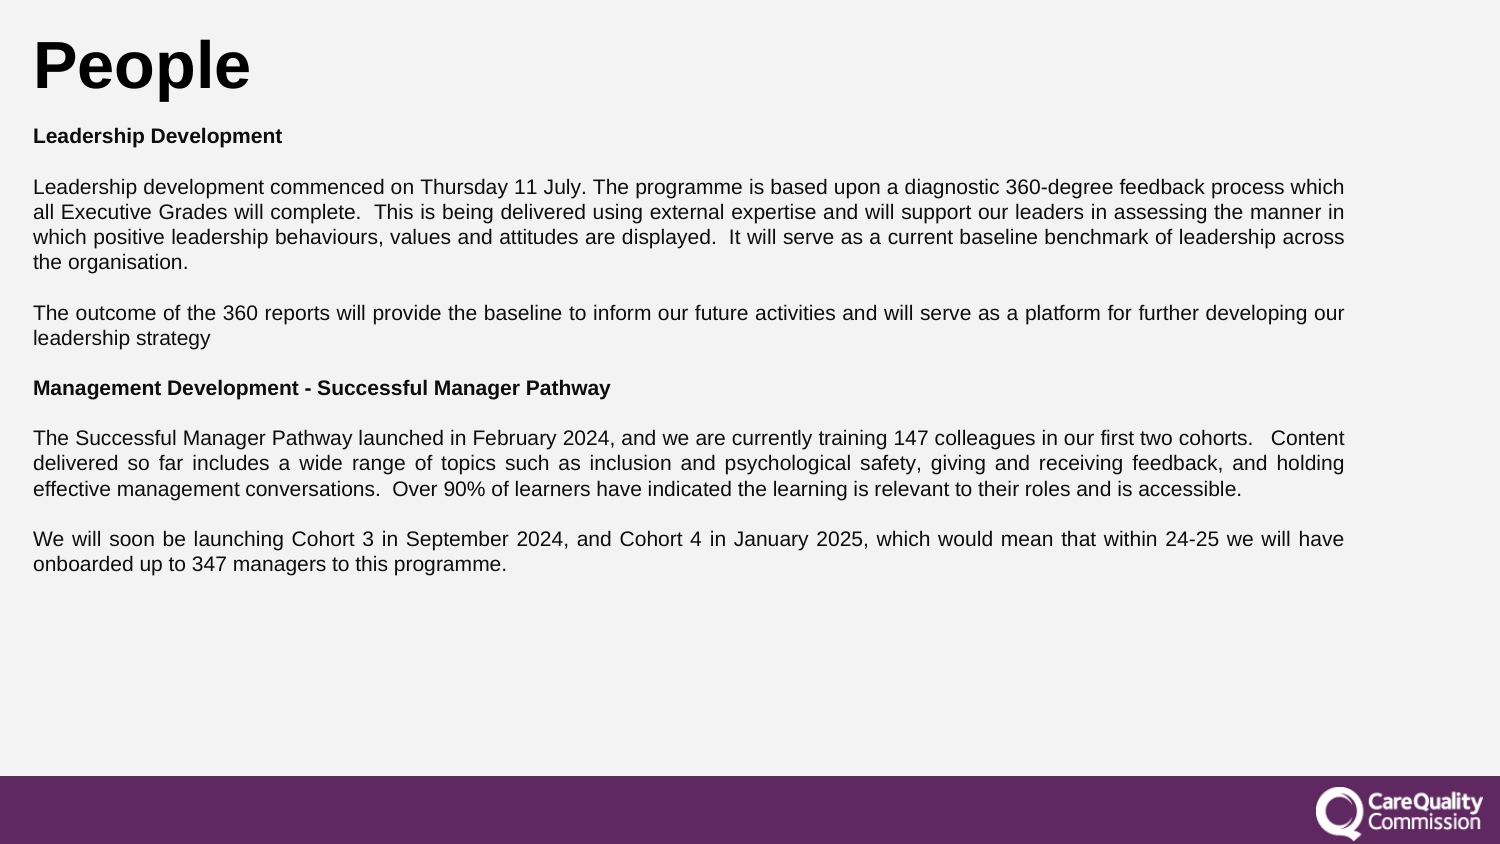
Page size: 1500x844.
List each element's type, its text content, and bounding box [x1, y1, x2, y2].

title People [18, 14, 1369, 107]
list Leadership Development Leadership development commenced on Thursday 11 July. The programme is based upon a diagnostic 360-degree feedback process which all Executive Grades will complete. This is being delivered using external expertise and will support our leaders in assessing the manner in which positive leadership behaviours, values and attitudes are displayed. It will serve as a current baseline benchmark of leadership across the organisation. The outcome of the 360 reports will provide the baseline to inform our future activities and will serve as a platform for further developing our leadership strategy Management Development - Successful Manager Pathway The Successful Manager Pathway launched in February 2024, and we are currently training 147 colleagues in our first two cohorts. Content delivered so far includes a wide range of topics such as inclusion and psychological safety, giving and receiving feedback, and holding effective management conversations. Over 90% of learners have indicated the learning is relevant to their roles and is accessible. We will soon be launching Cohort 3 in September 2024, and Cohort 4 in January 2025, which would mean that within 24-25 we will have onboarded up to 347 managers to this programme. [18, 107, 1369, 594]
